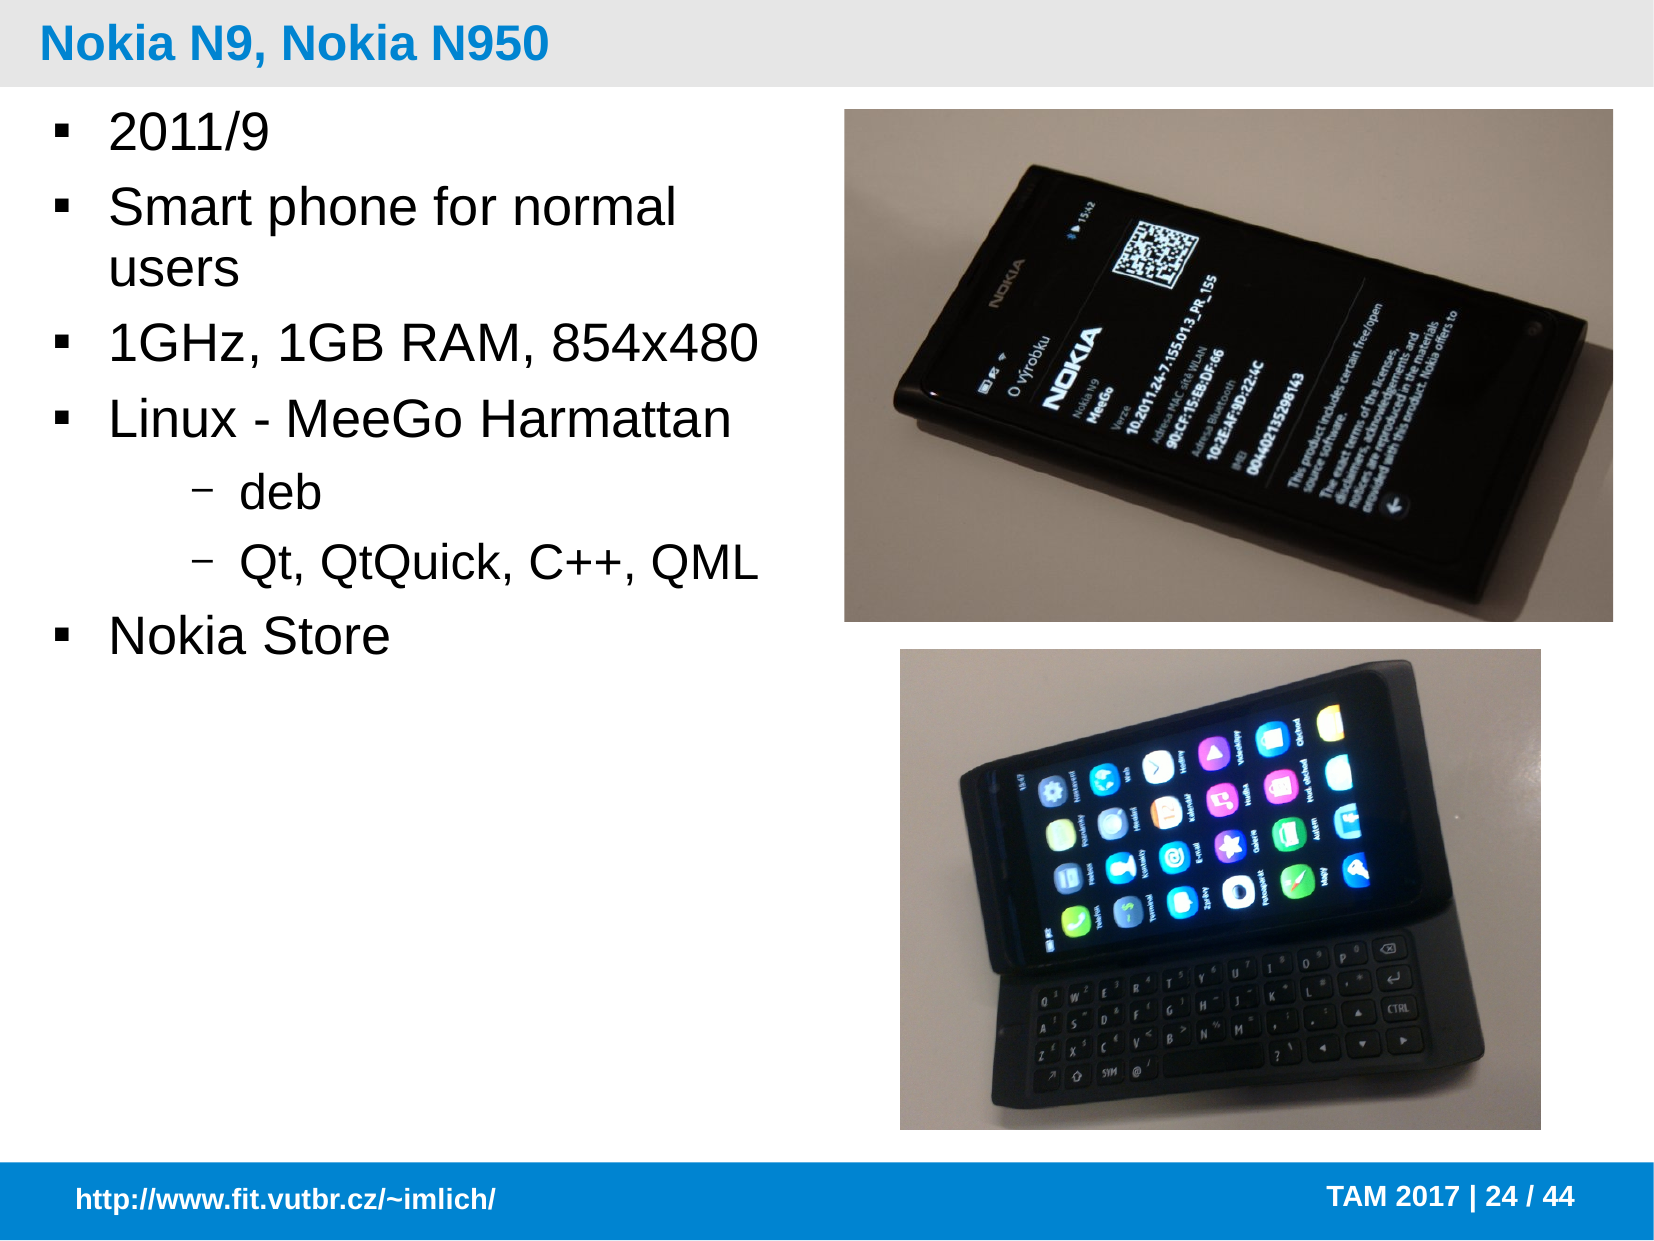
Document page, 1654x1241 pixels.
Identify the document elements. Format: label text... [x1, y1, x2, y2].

title Nokia N9, Nokia N950 [39, 5, 1615, 81]
list 2011/9 Smart phone for normal users 1GHz, 1GB RAM, 854x480 Linux - MeeGo Harmattan deb Qt, QtQuick, C++, QML Nokia Store [37, 101, 807, 1126]
picture [900, 649, 1541, 1130]
picture [844, 109, 1614, 622]
